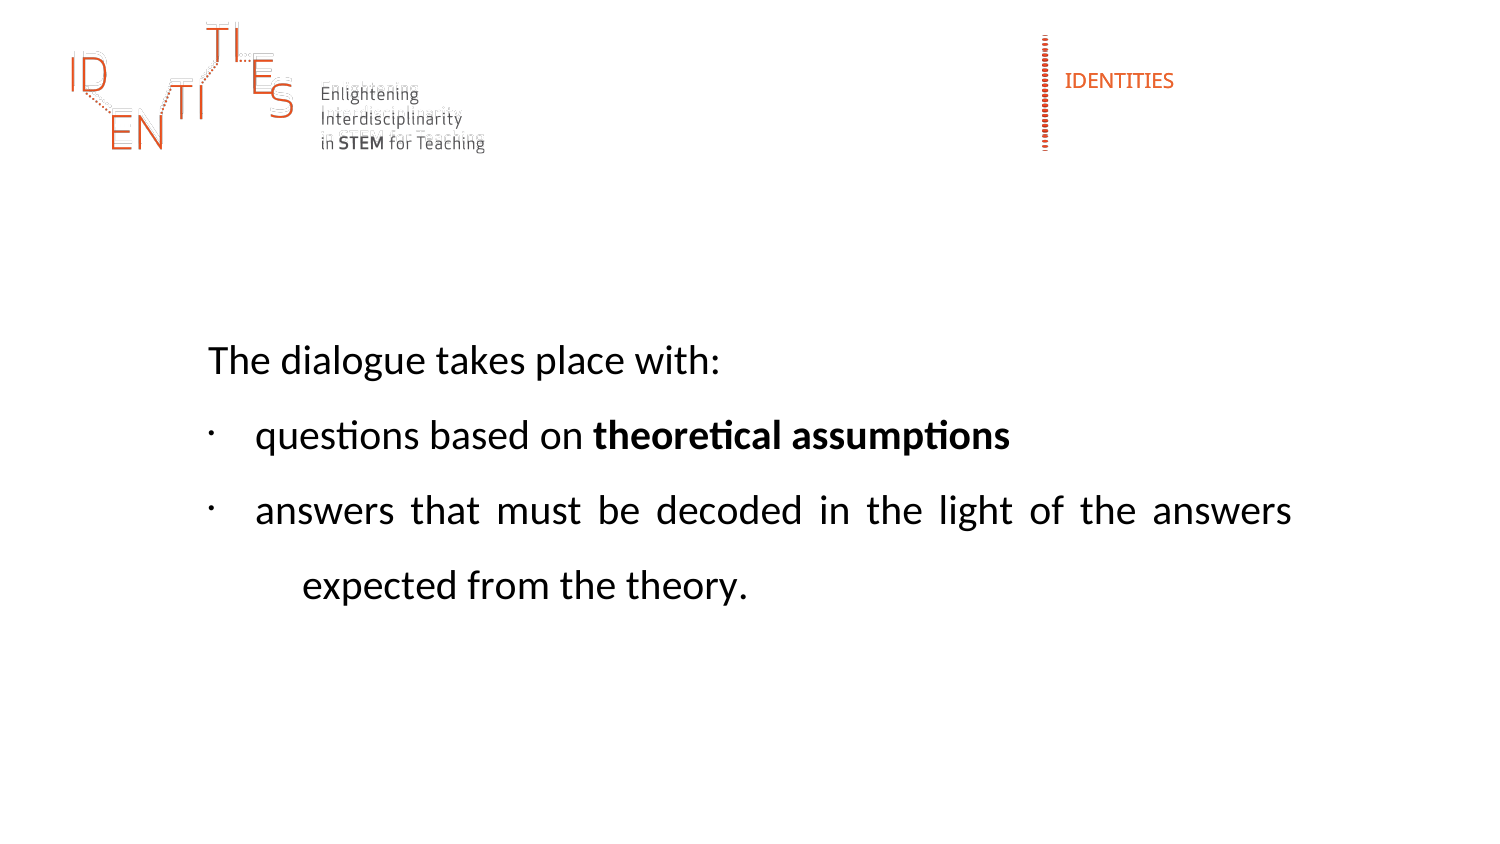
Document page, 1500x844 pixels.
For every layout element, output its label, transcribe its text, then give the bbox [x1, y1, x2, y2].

text_box The dialogue takes place with: questions based on theoretical assumptions answers that must be decoded in the light of the answers expected from the theory. [193, 300, 1307, 611]
text_box IDENTITIES [1050, 60, 1472, 121]
picture [1042, 35, 1051, 151]
picture [71, 18, 485, 157]
